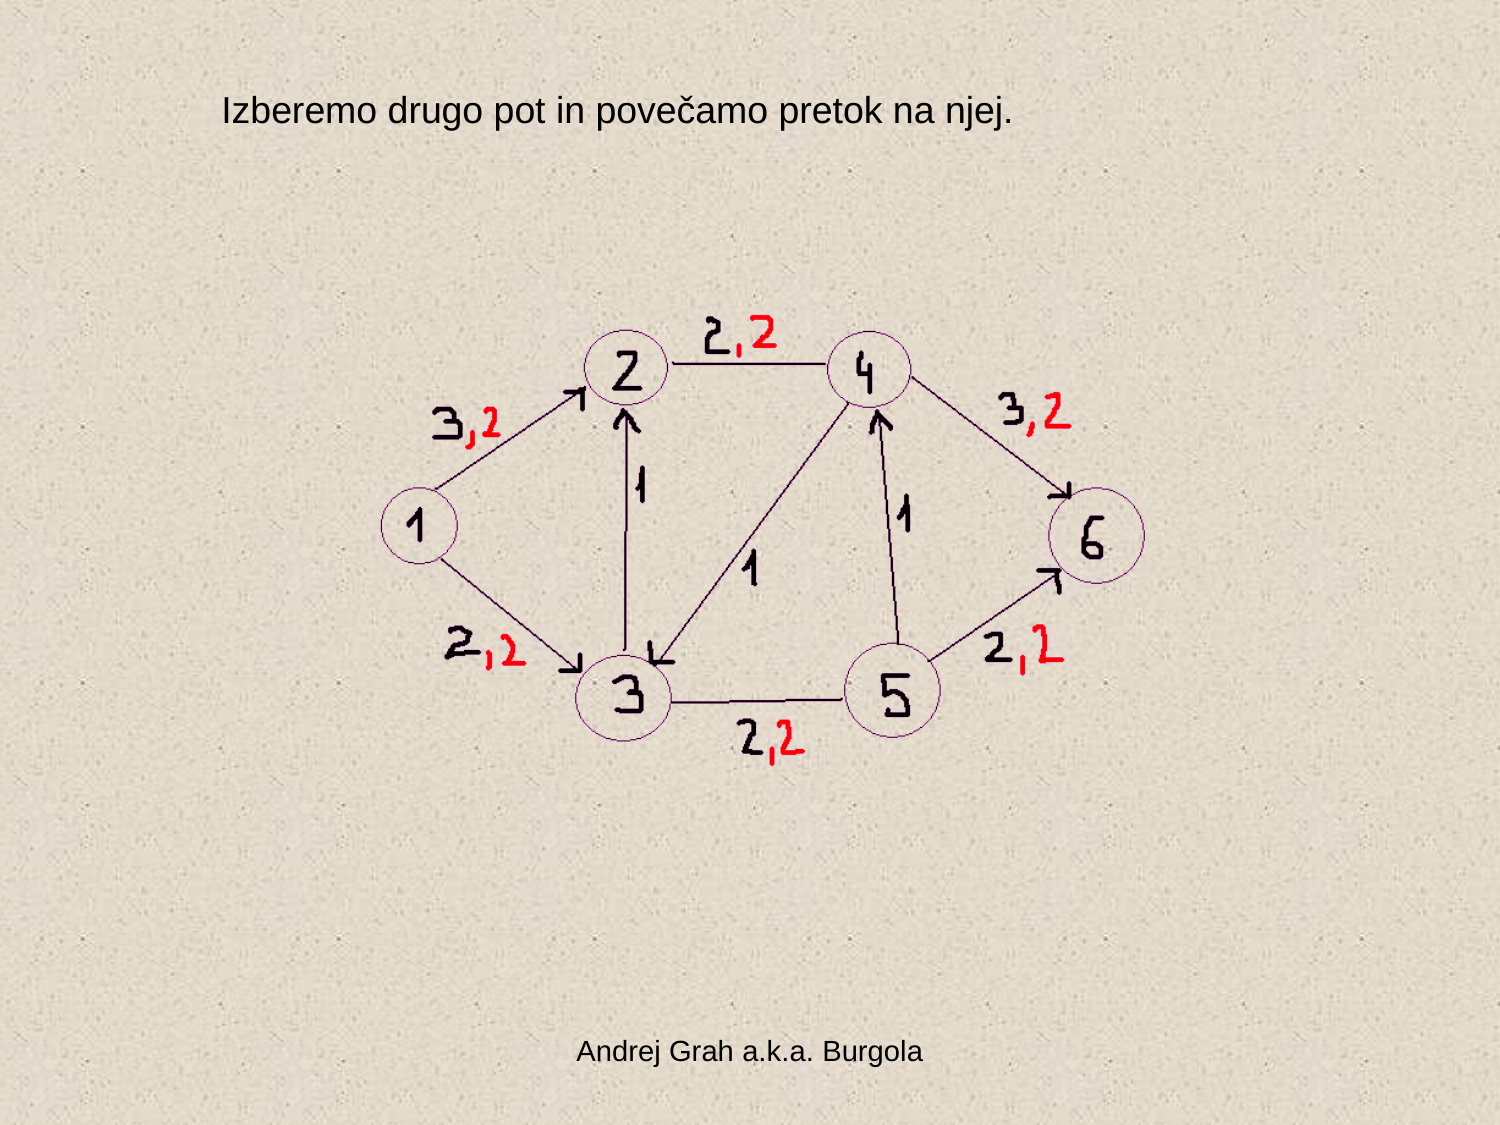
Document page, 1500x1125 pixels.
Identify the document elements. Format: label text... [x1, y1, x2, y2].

picture [0, 0, 1500, 1125]
text_box Andrej Grah a.k.a. Burgola [512, 1024, 988, 1103]
text_box Izberemo drugo pot in povečamo pretok na njej. [206, 78, 1294, 139]
